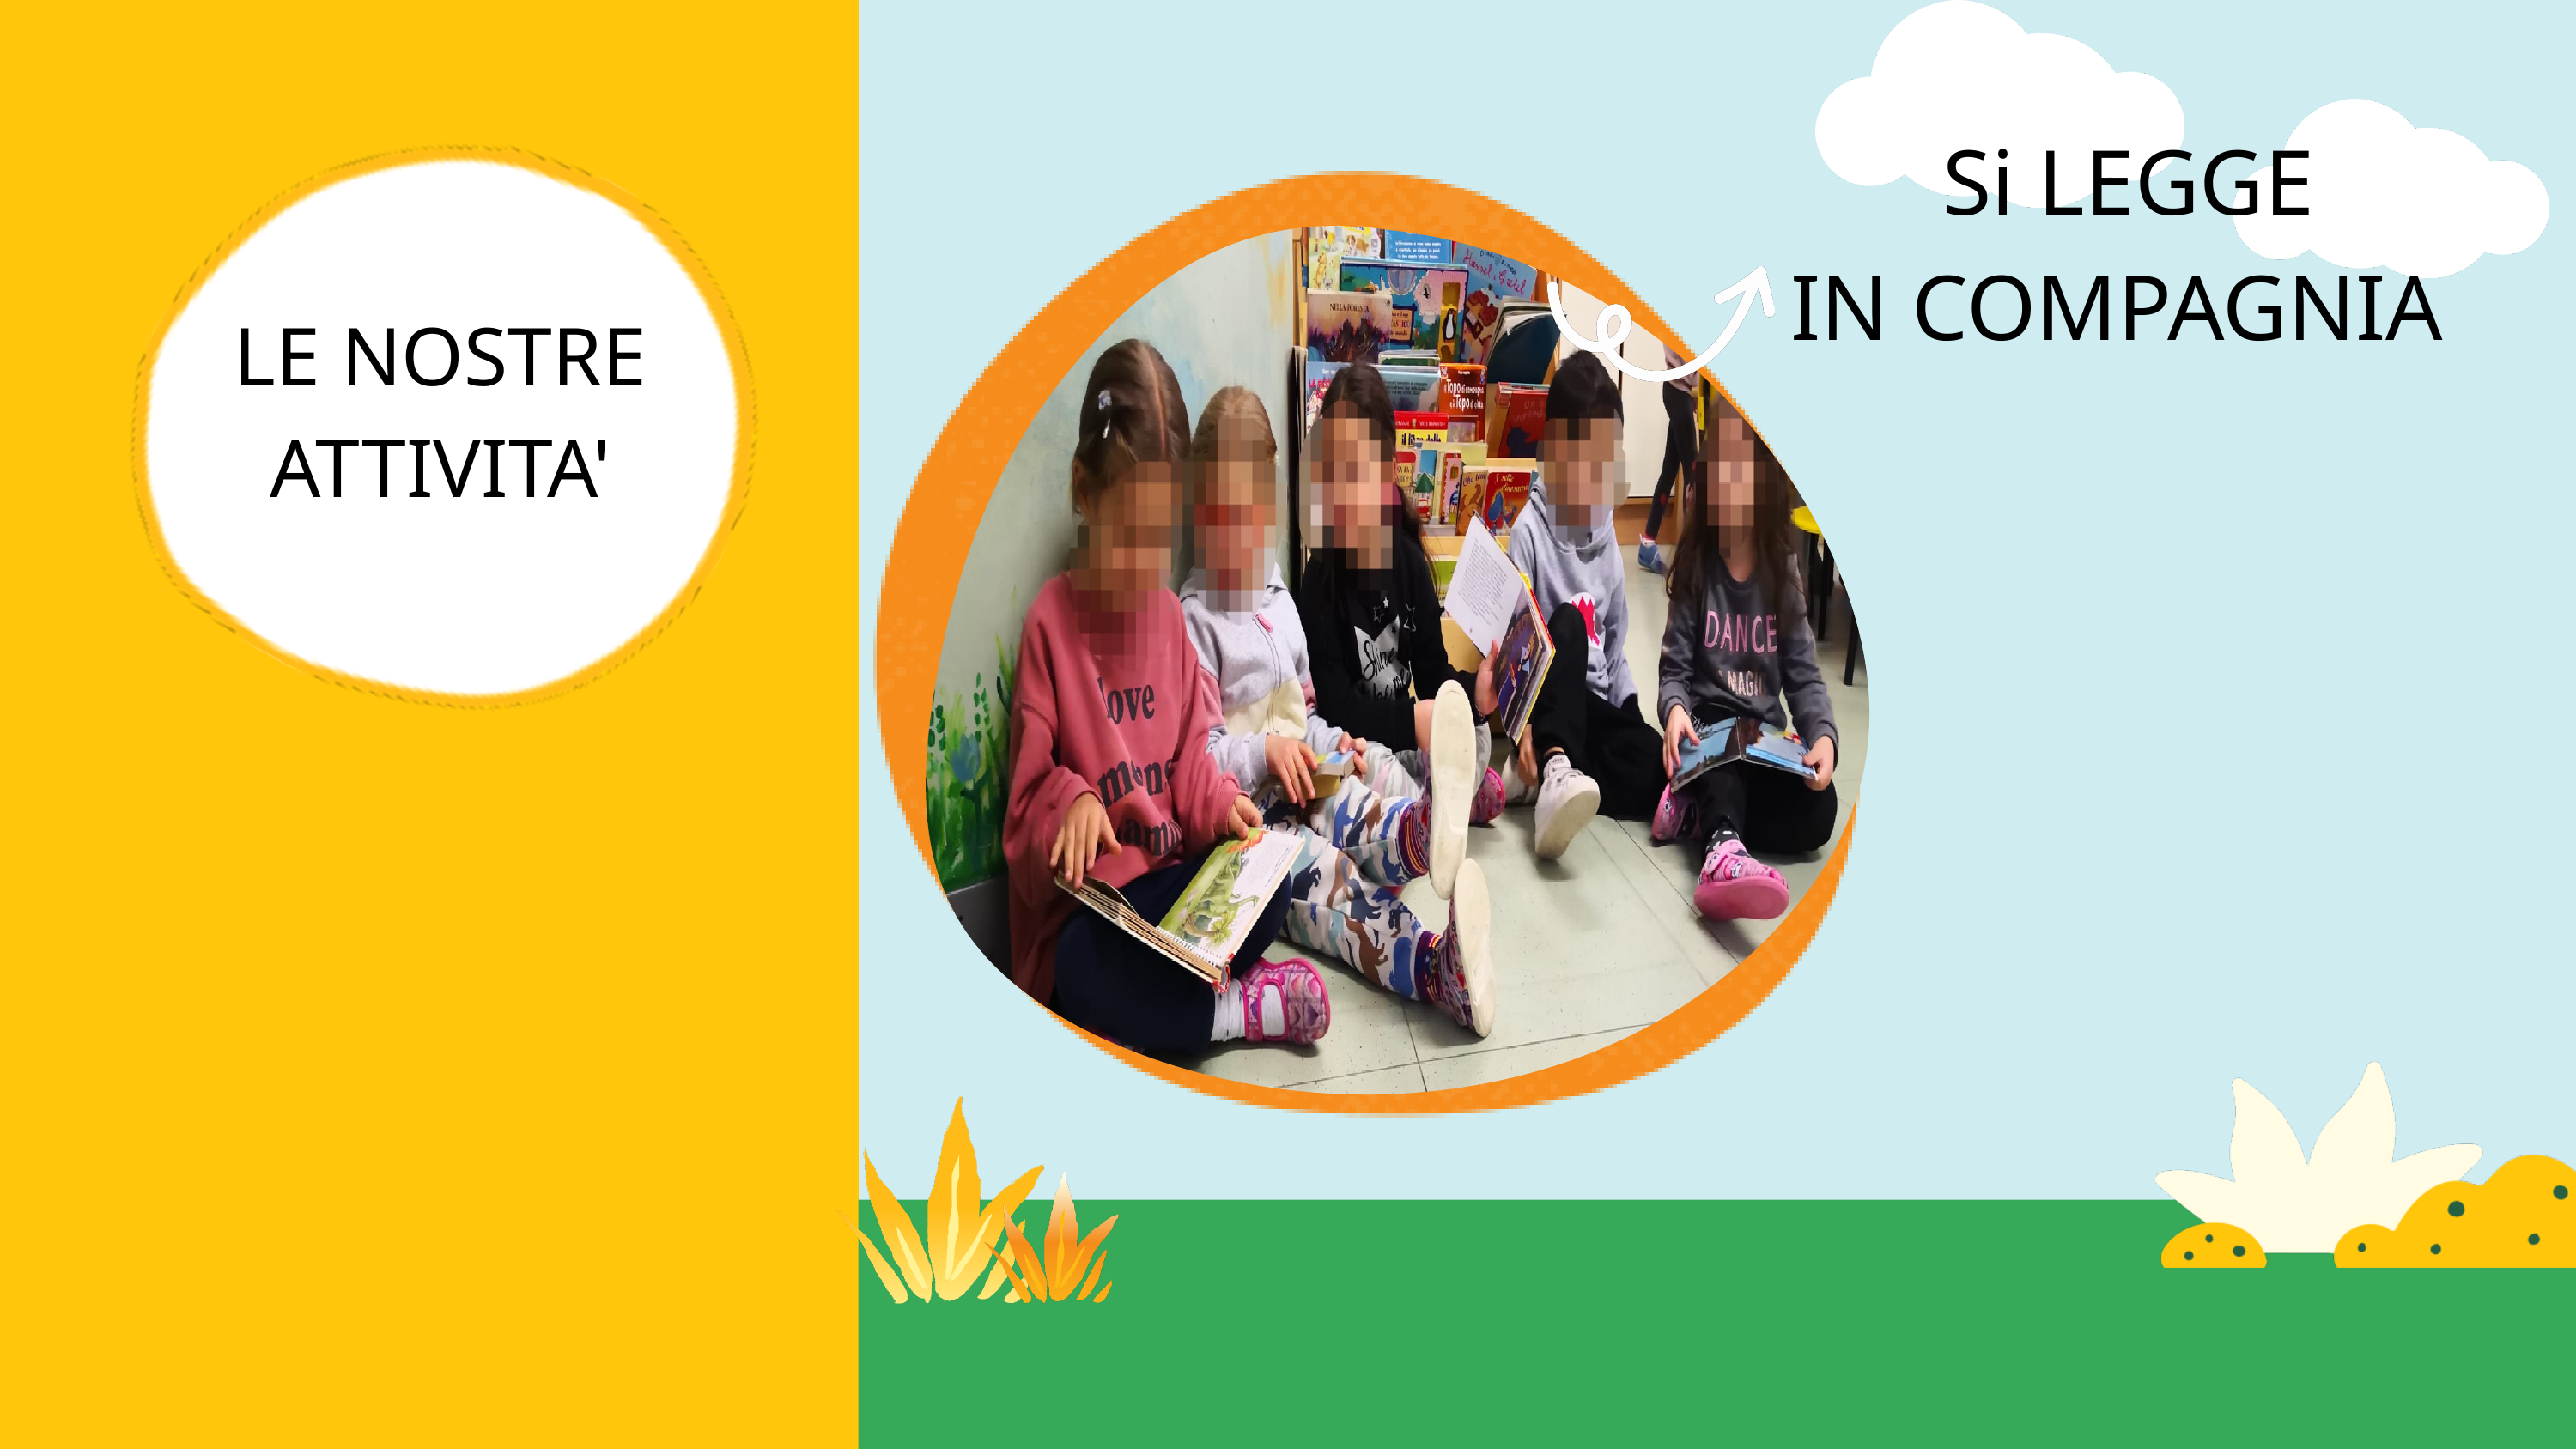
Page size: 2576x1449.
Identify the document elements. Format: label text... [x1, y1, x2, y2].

text_box Si LEGGE IN COMPAGNIA [1783, 107, 2476, 359]
text_box [926, 226, 1870, 1095]
picture [2233, 99, 2549, 278]
picture [1815, 0, 2184, 107]
text_box [0, 0, 2576, 1449]
picture [42, 22, 1881, 1305]
picture [2155, 1060, 2576, 1268]
text_box LE NOSTRE ATTIVITA' [161, 289, 721, 514]
